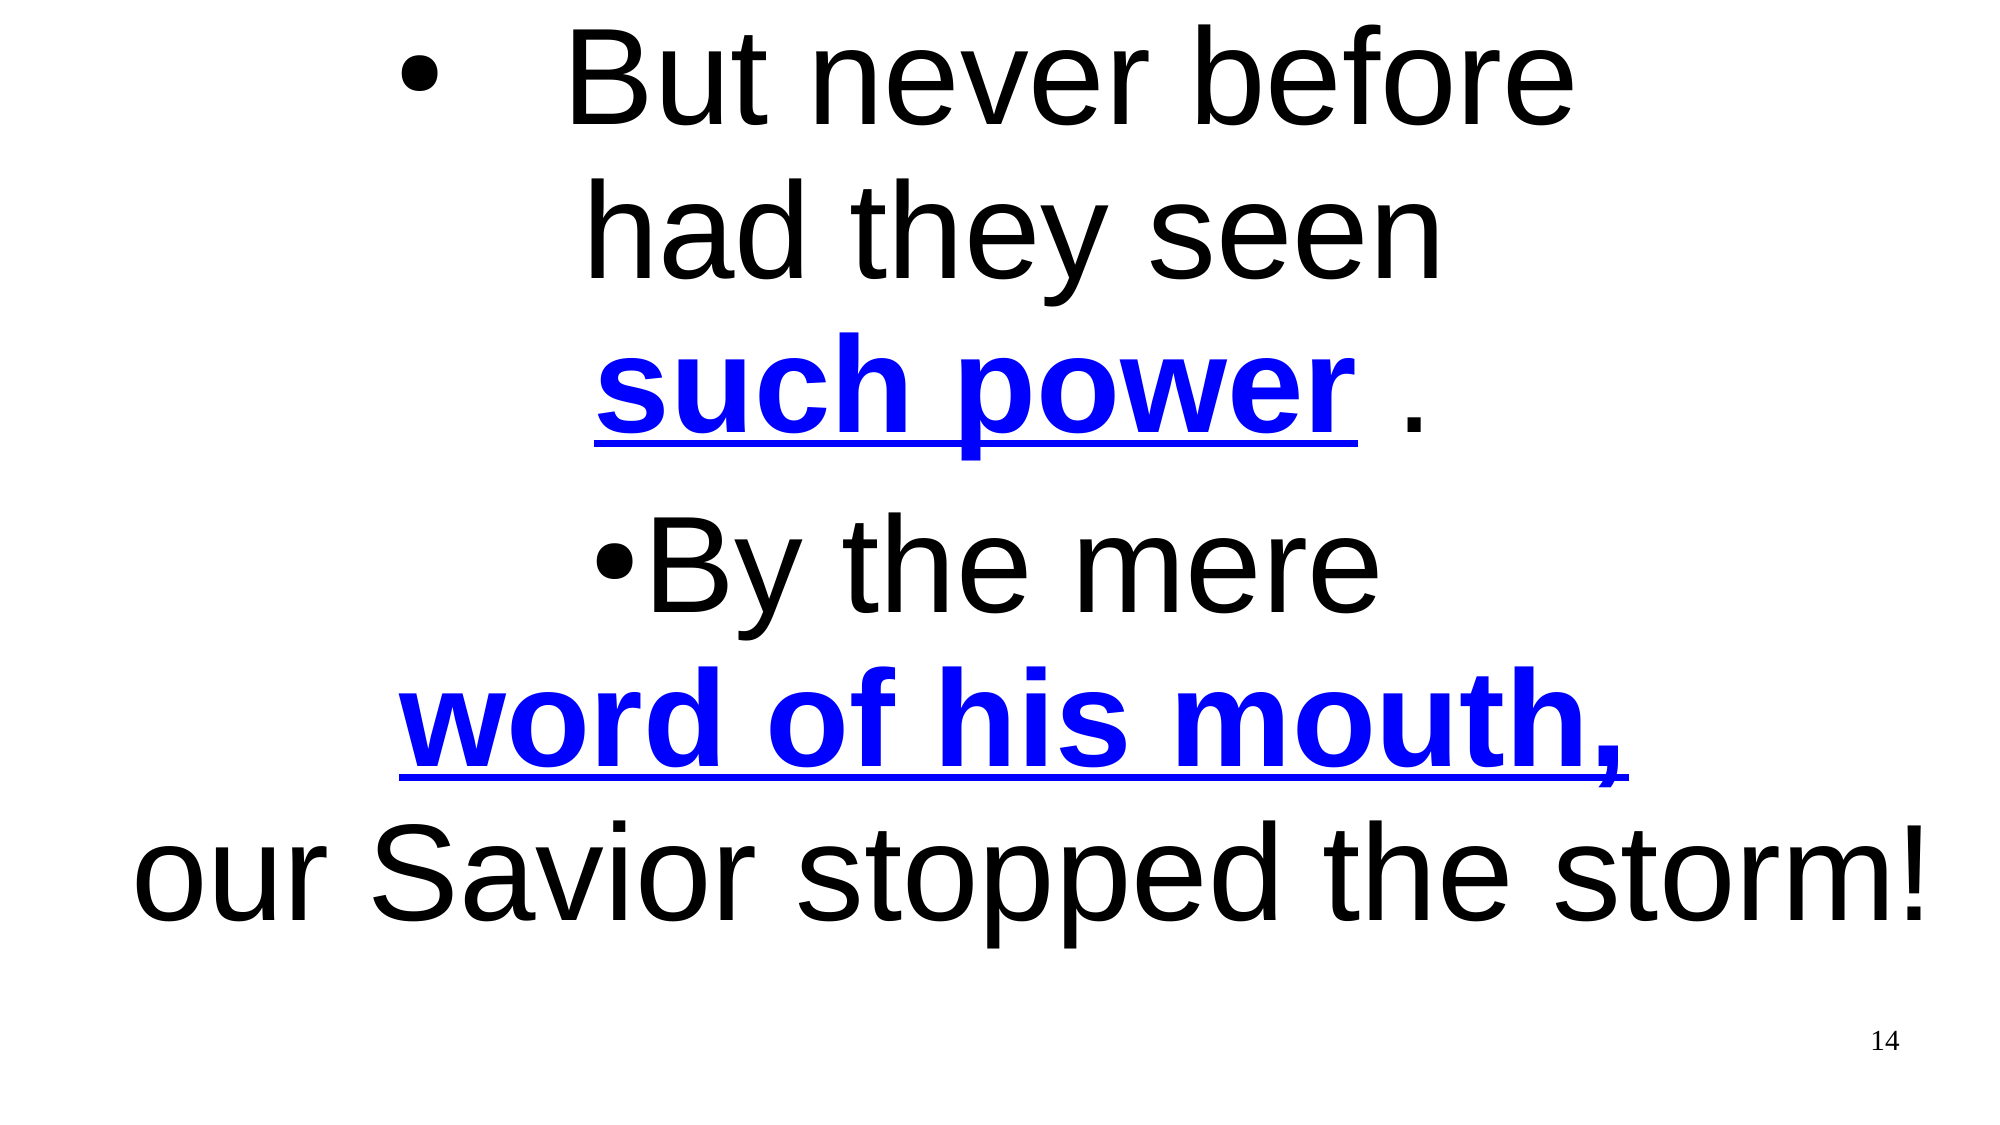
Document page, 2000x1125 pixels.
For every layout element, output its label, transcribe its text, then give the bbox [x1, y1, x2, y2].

list But never before had they seen such power . By the mere word of his mouth, our Savior stopped the storm! [0, 0, 1996, 1123]
